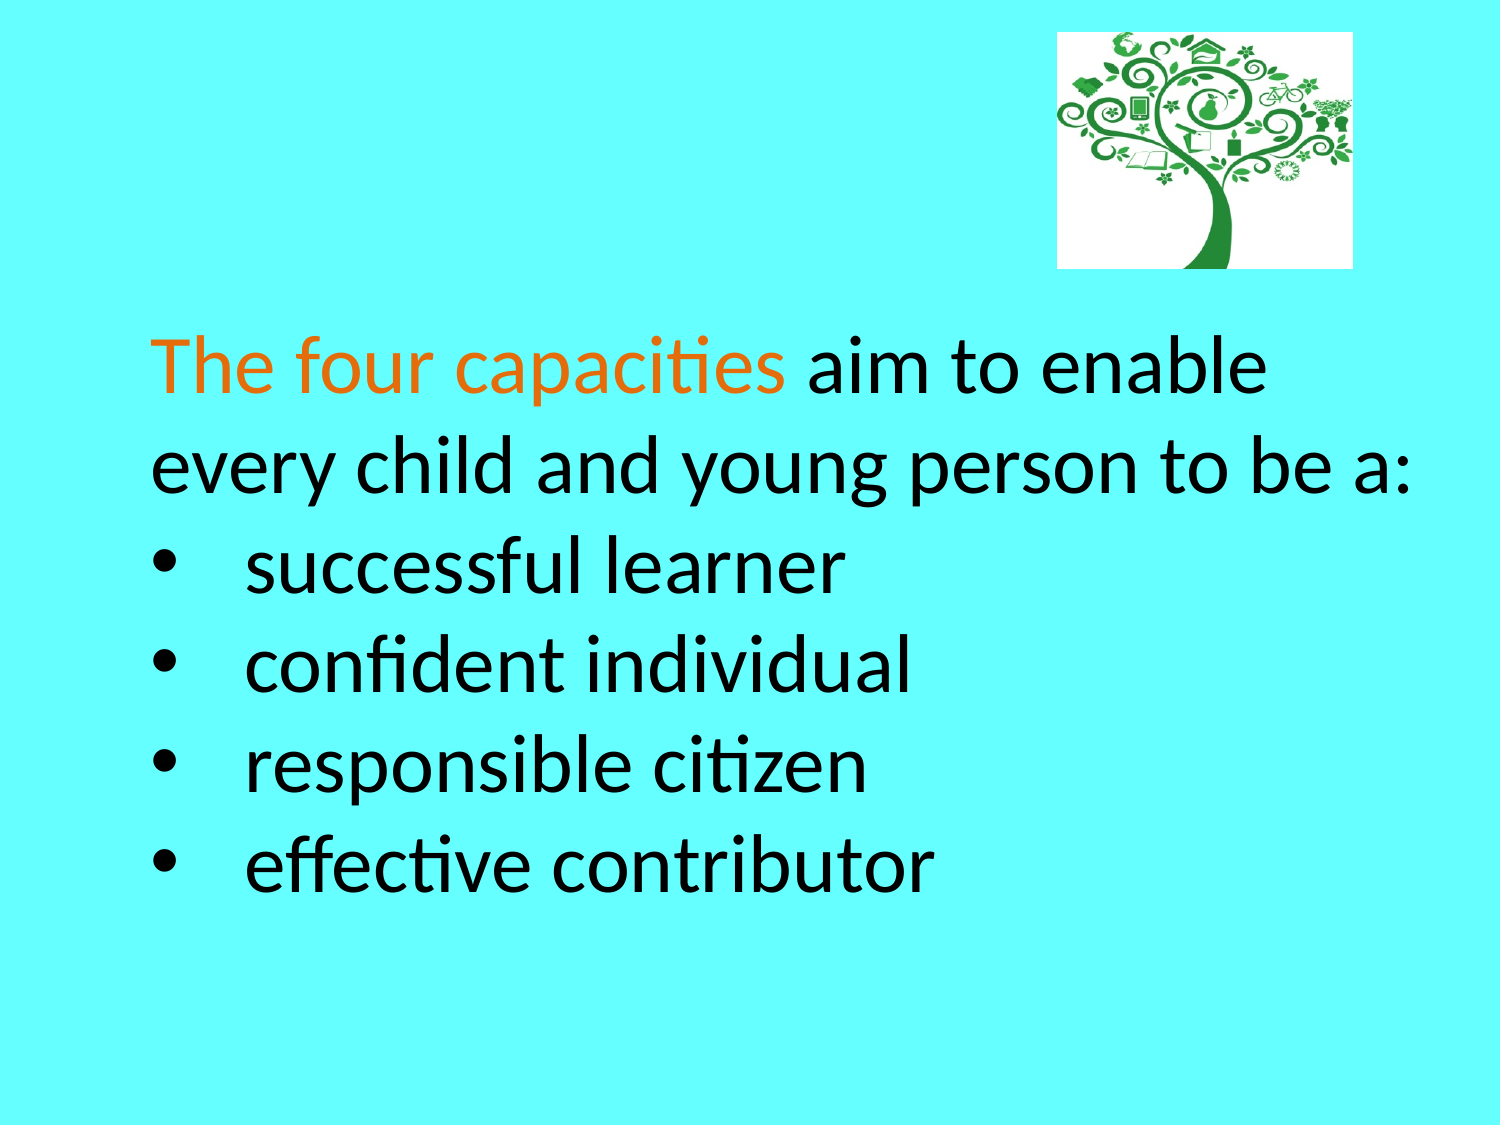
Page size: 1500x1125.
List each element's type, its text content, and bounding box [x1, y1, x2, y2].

text_box The four capacities aim to enable every child and young person to be a: successful learner confident individual responsible citizen effective contributor [136, 302, 1435, 917]
picture [1057, 32, 1353, 269]
